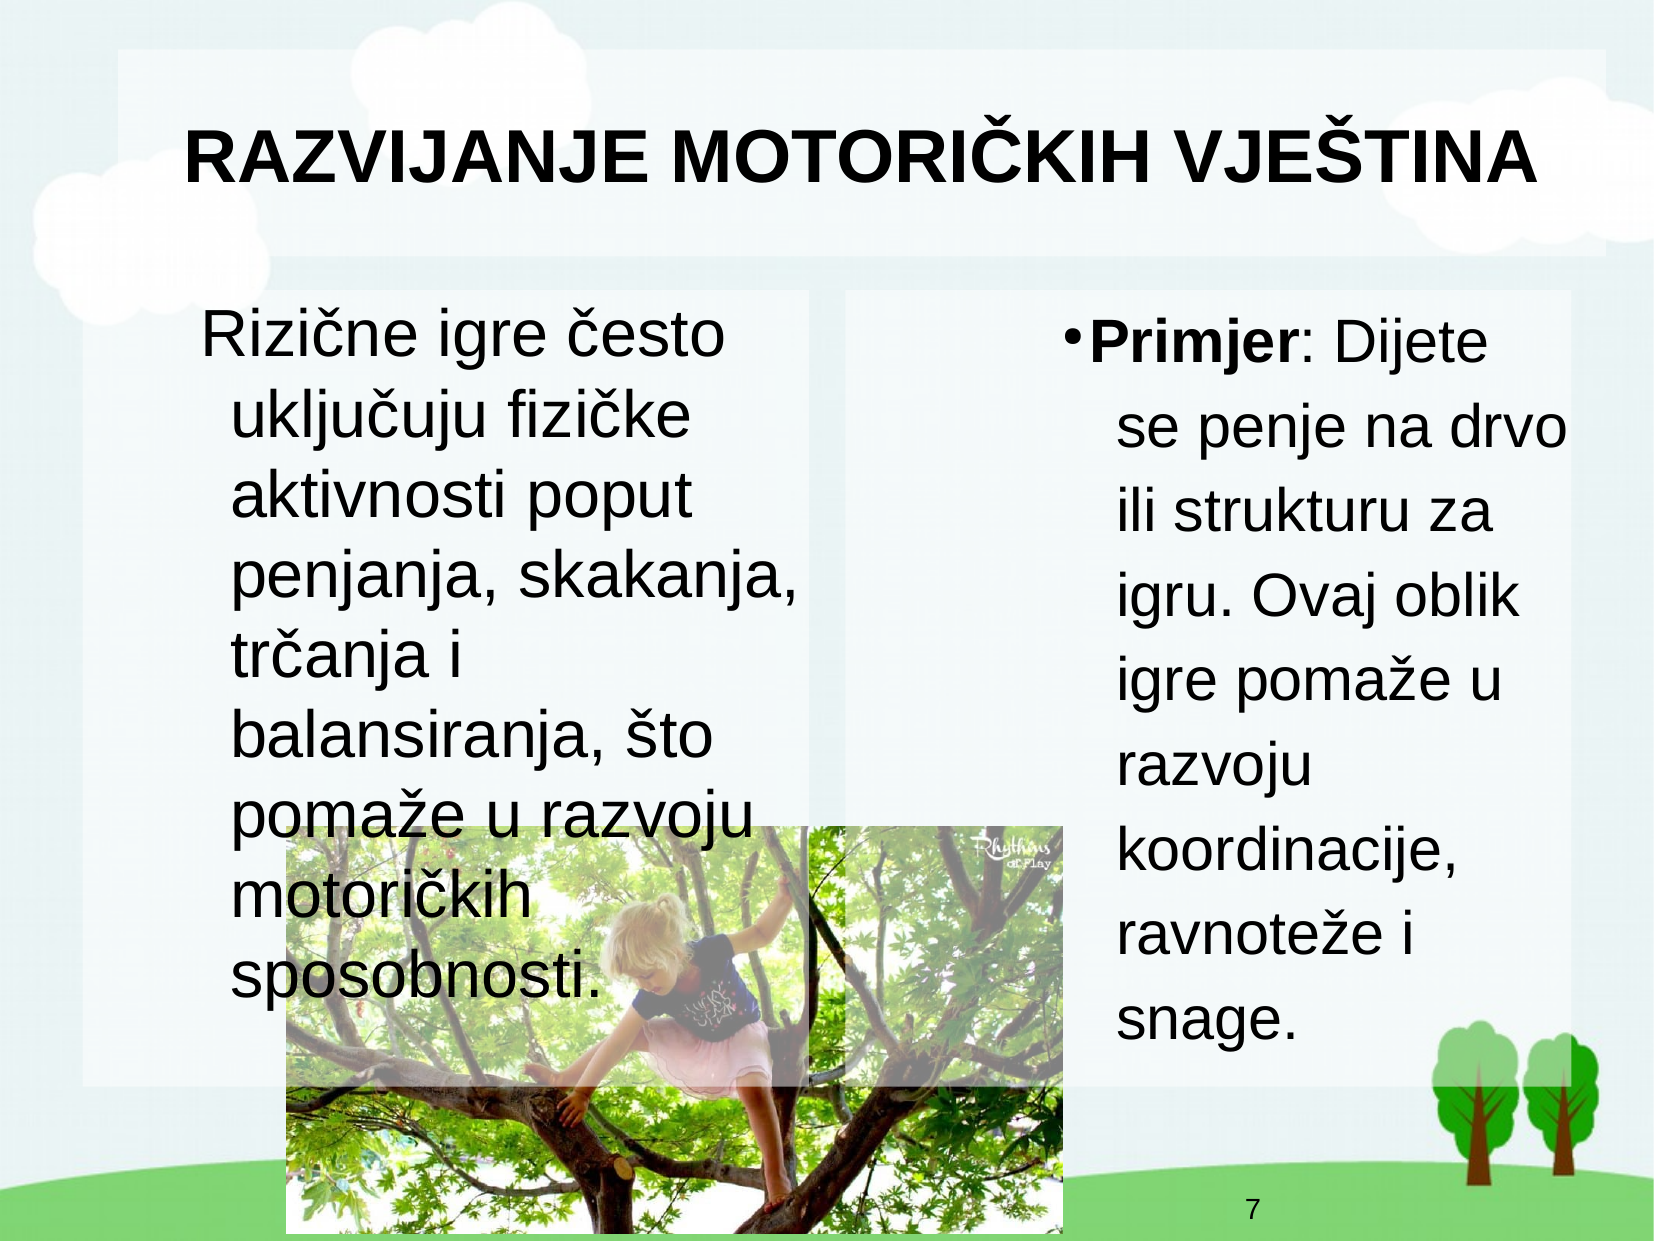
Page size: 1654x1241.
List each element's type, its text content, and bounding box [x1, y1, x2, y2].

title RAZVIJANJE MOTORIČKIH VJEŠTINA [118, 49, 1607, 257]
list Primjer: Dijete se penje na drvo ili strukturu za igru. Ovaj oblik igre pomaže u razvoju koordinacije, ravnoteže i snage. [845, 290, 1572, 1087]
text_box [1244, 1190, 1630, 1241]
list Rizične igre često uključuju fizičke aktivnosti poput penjanja, skakanja, trčanja i balansiranja, što pomaže u razvoju motoričkih sposobnosti. [82, 290, 809, 1087]
picture [286, 826, 1063, 1234]
